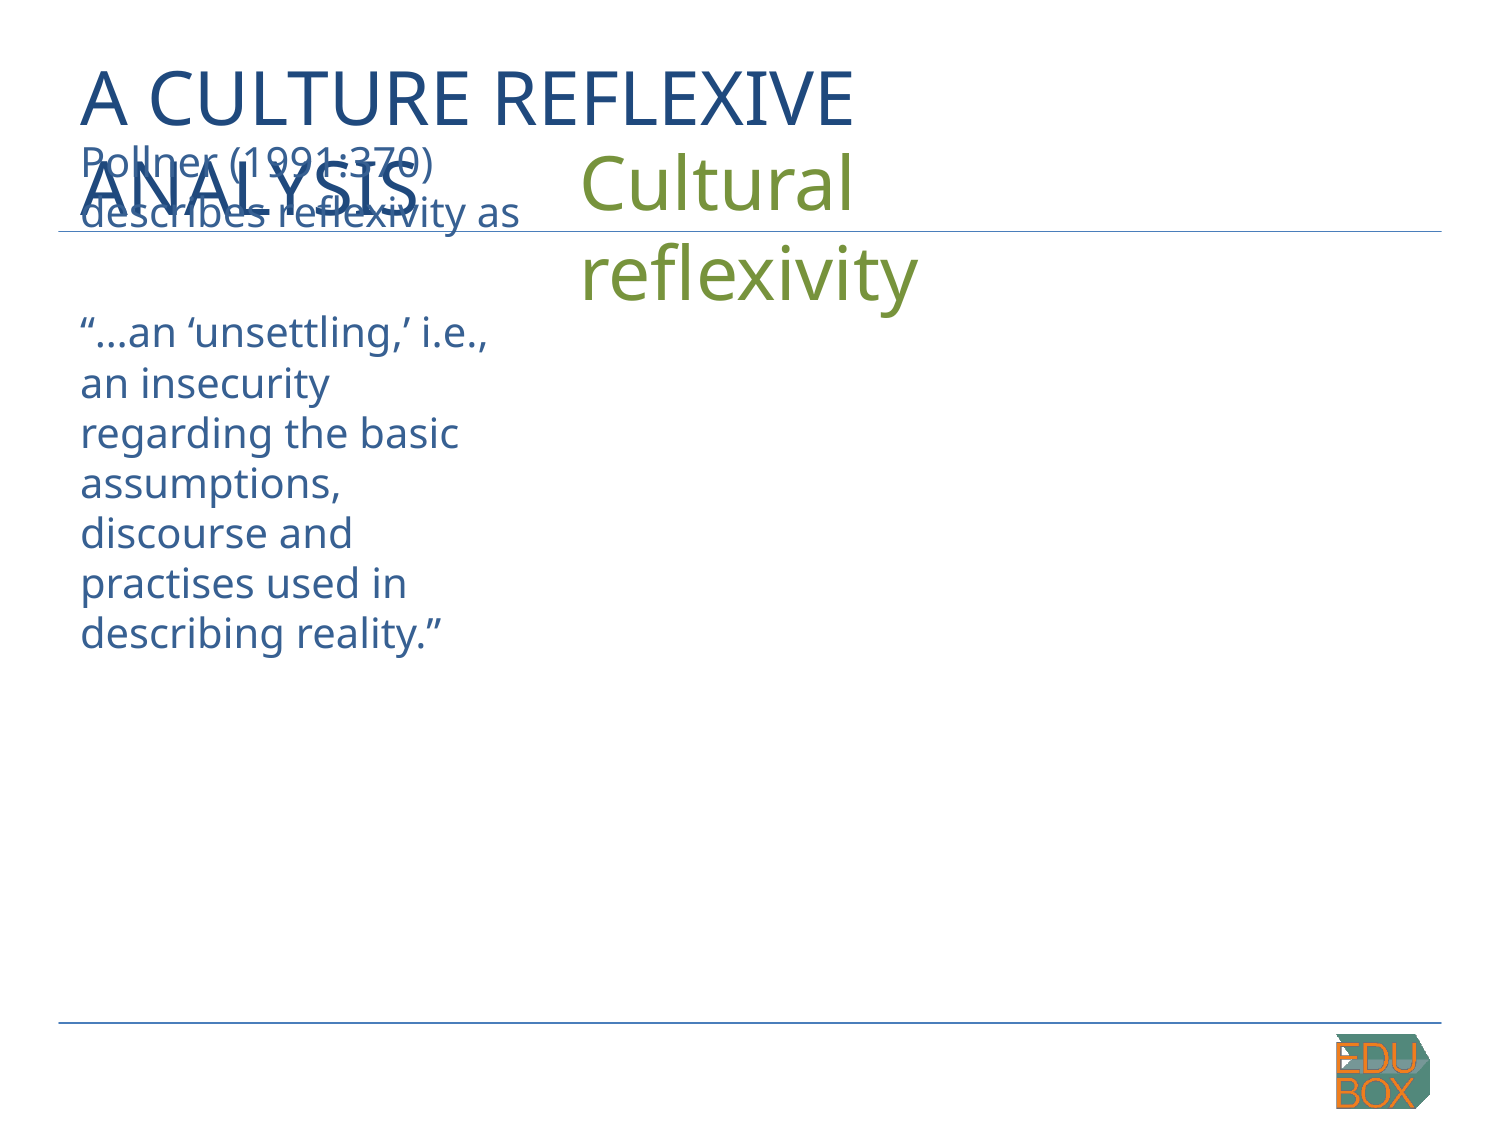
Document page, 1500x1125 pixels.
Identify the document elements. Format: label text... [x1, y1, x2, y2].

list Pollner (1991:370) describes reflexivity as “…an ‘unsettling,’ i.e., an insecurity regarding the basic assumptions, discourse and practises used in describing reality.” [53, 255, 1404, 1005]
title A CULTURE REFLEXIVE ANALYSIS [64, 42, 1471, 153]
picture [1328, 1028, 1437, 1114]
list Cultural reflexivity [64, 127, 1040, 247]
